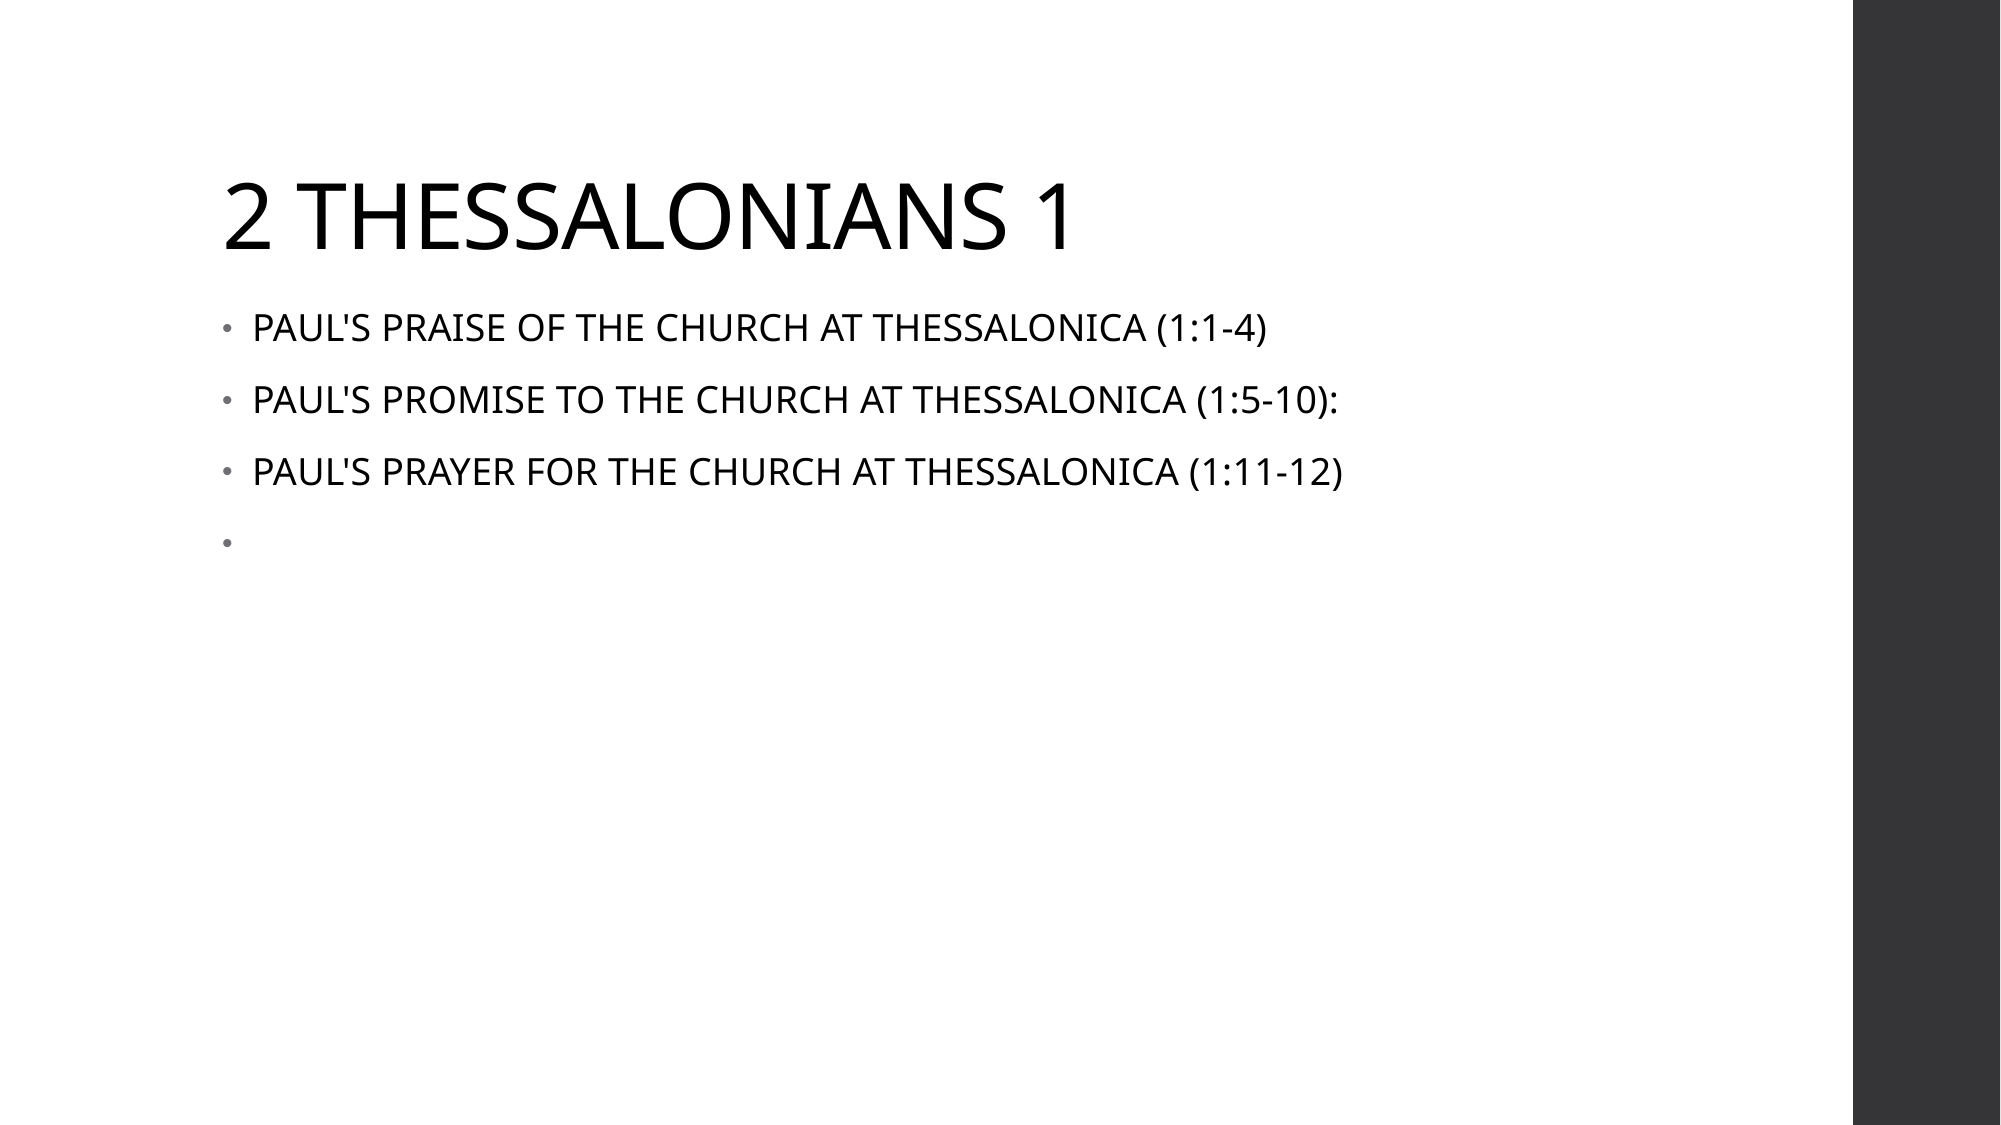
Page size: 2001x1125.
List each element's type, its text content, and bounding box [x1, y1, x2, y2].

title 2 THESSALONIANS 1 [206, 60, 1797, 278]
list PAUL'S PRAISE OF THE CHURCH AT THESSALONICA (1:1-4) PAUL'S PROMISE TO THE CHURCH AT THESSALONICA (1:5-10): PAUL'S PRAYER FOR THE CHURCH AT THESSALONICA (1:11-12) [206, 299, 1617, 1014]
